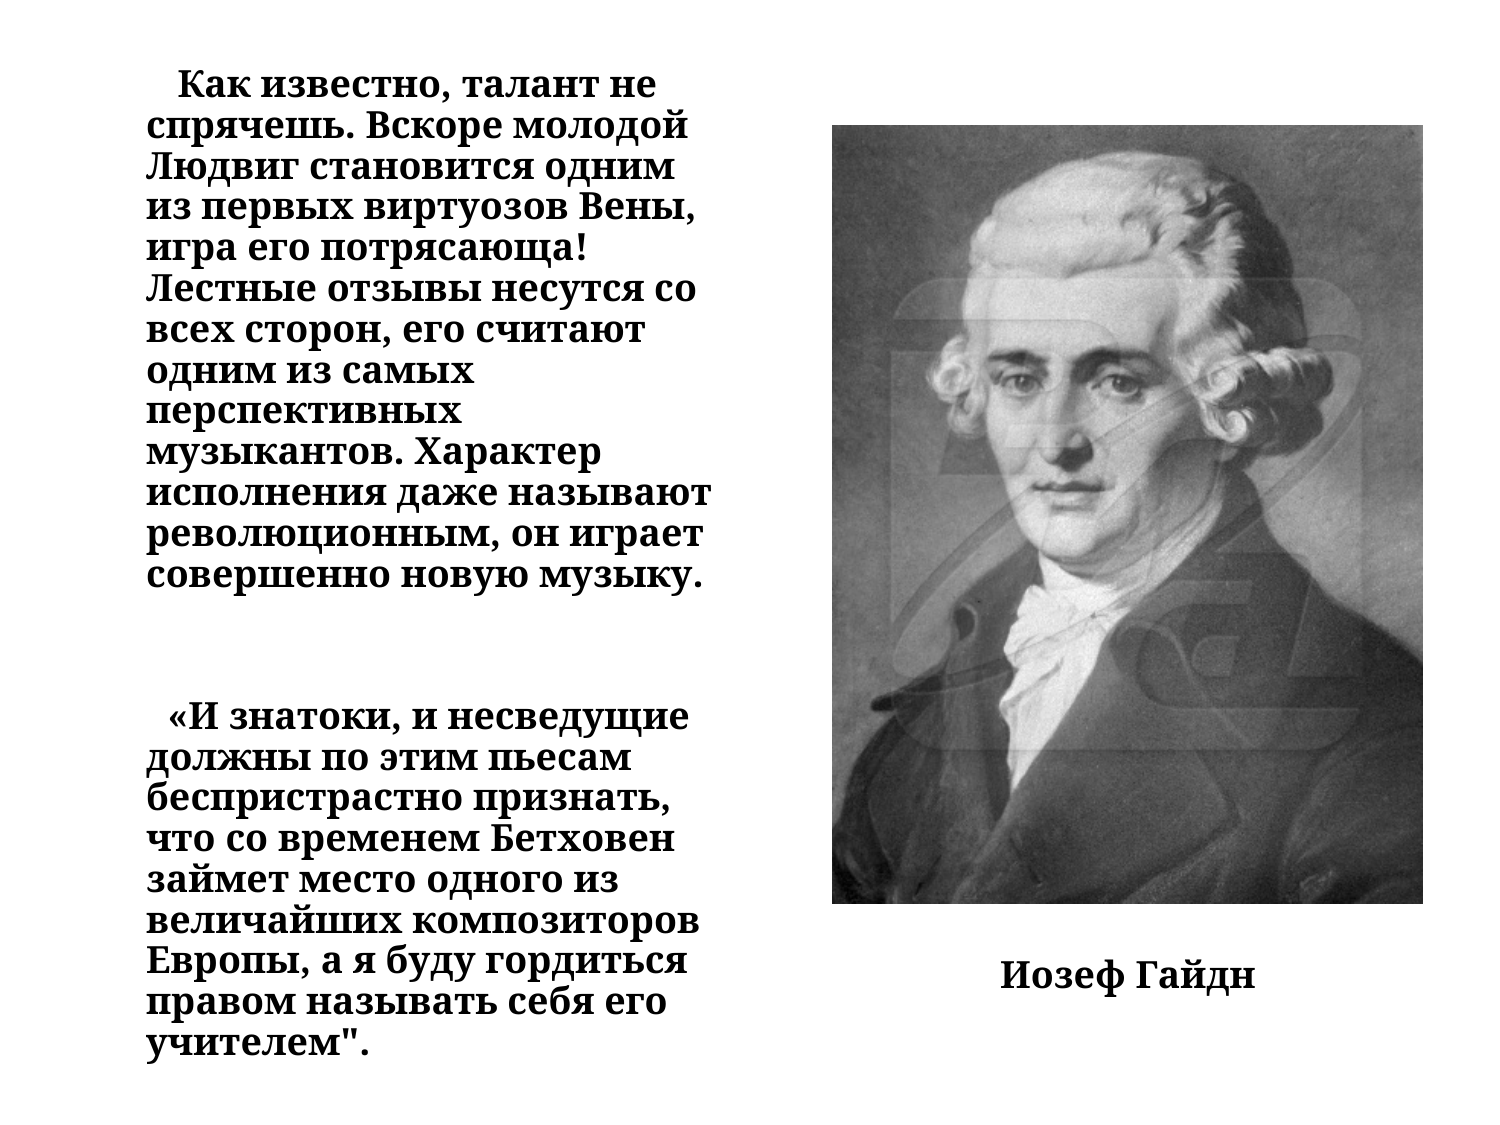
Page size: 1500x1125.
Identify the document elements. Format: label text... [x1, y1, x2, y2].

text_box Иозеф Гайдн [844, 940, 1412, 1008]
list Как известно, талант не спрячешь. Вскоре молодой Людвиг становится одним из первых виртуозов Вены, игра его потрясающа! Лестные отзывы несутся со всех сторон, его считают одним из самых перспективных музыкантов. Характер исполнения даже называют революционным, он играет совершенно новую музыку. «И знатоки, и несведущие должны по этим пьесам беспристрастно признать, что со временем Бетховен займет место одного из величайших композиторов Европы, а я буду гордиться правом называть себя его учителем". [75, 57, 738, 1109]
picture [832, 125, 1423, 904]
